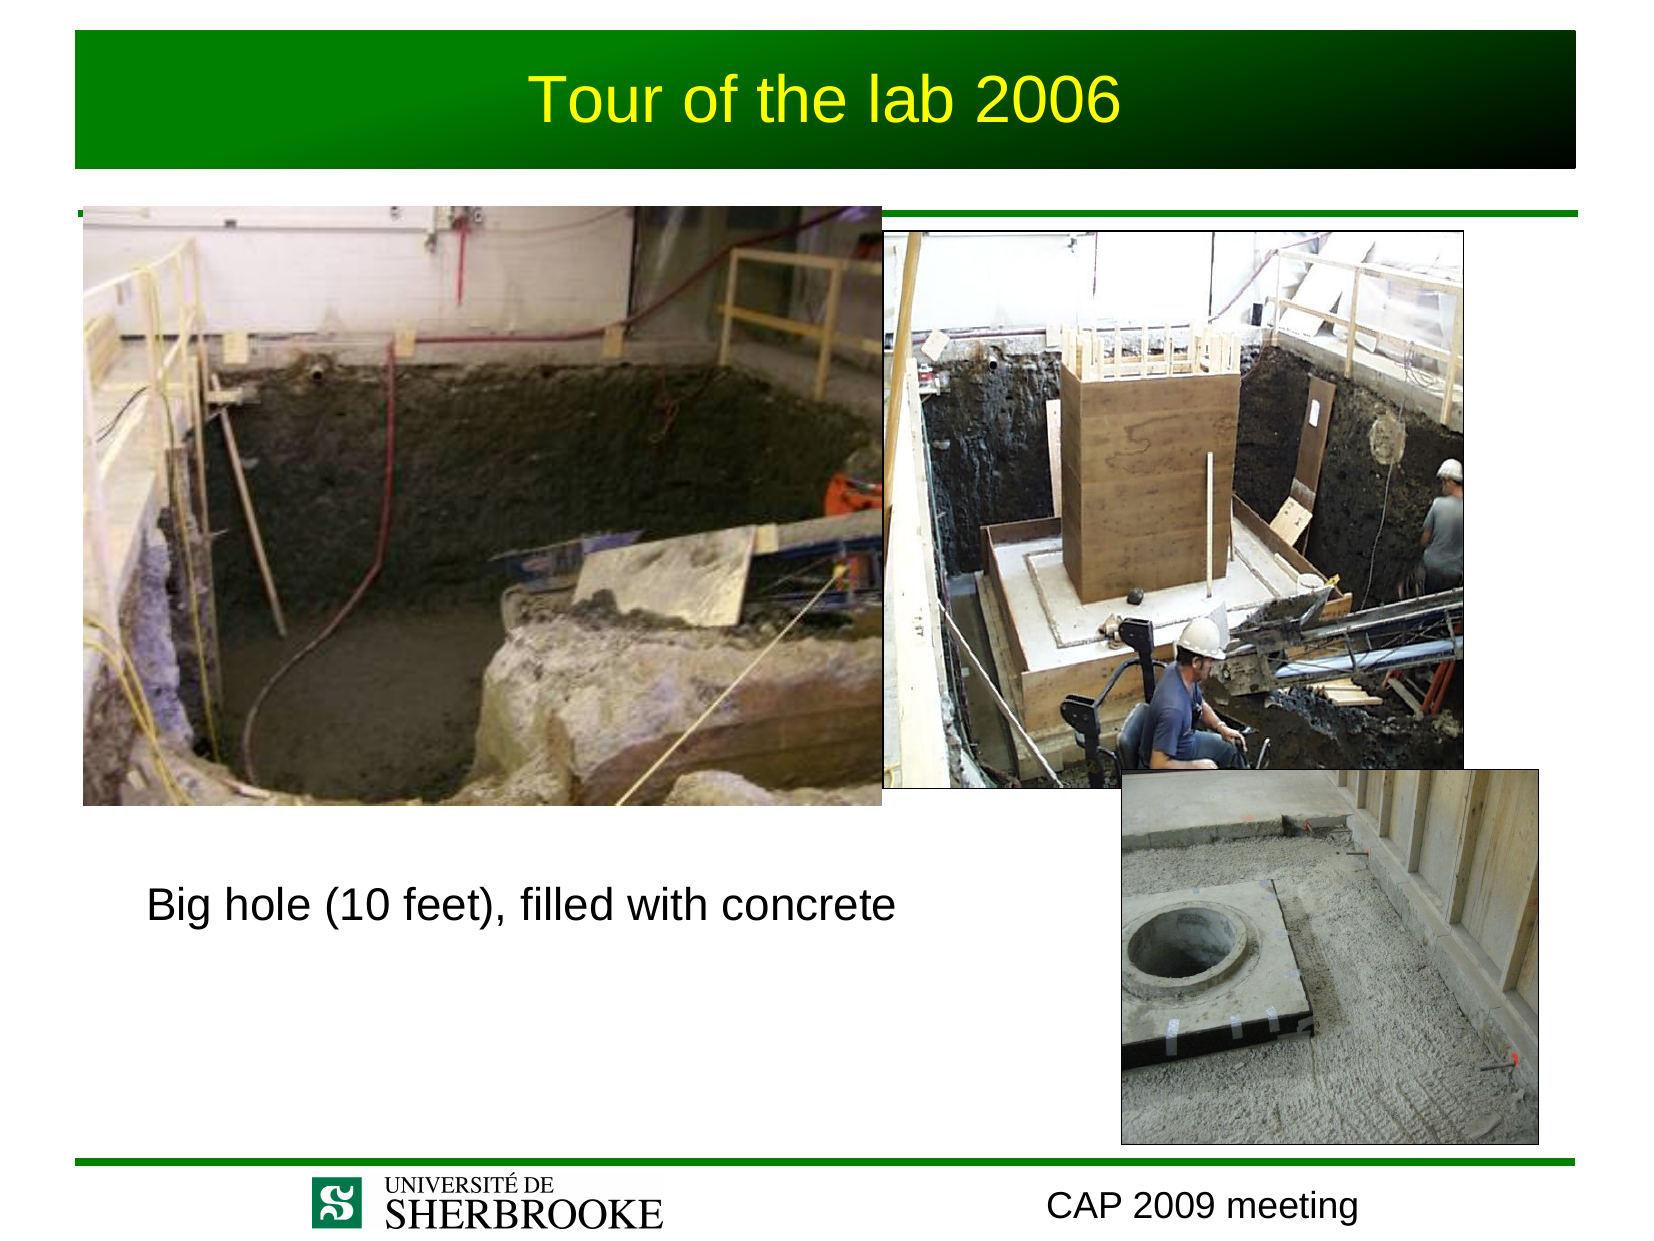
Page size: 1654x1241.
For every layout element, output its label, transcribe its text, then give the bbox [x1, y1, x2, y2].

picture [1122, 770, 1538, 1144]
picture [883, 231, 1463, 788]
picture [83, 206, 882, 806]
text_box Big hole (10 feet), filled with concrete [131, 871, 913, 938]
picture [312, 1172, 663, 1229]
title Tour of the lab 2006 [75, 30, 1576, 169]
